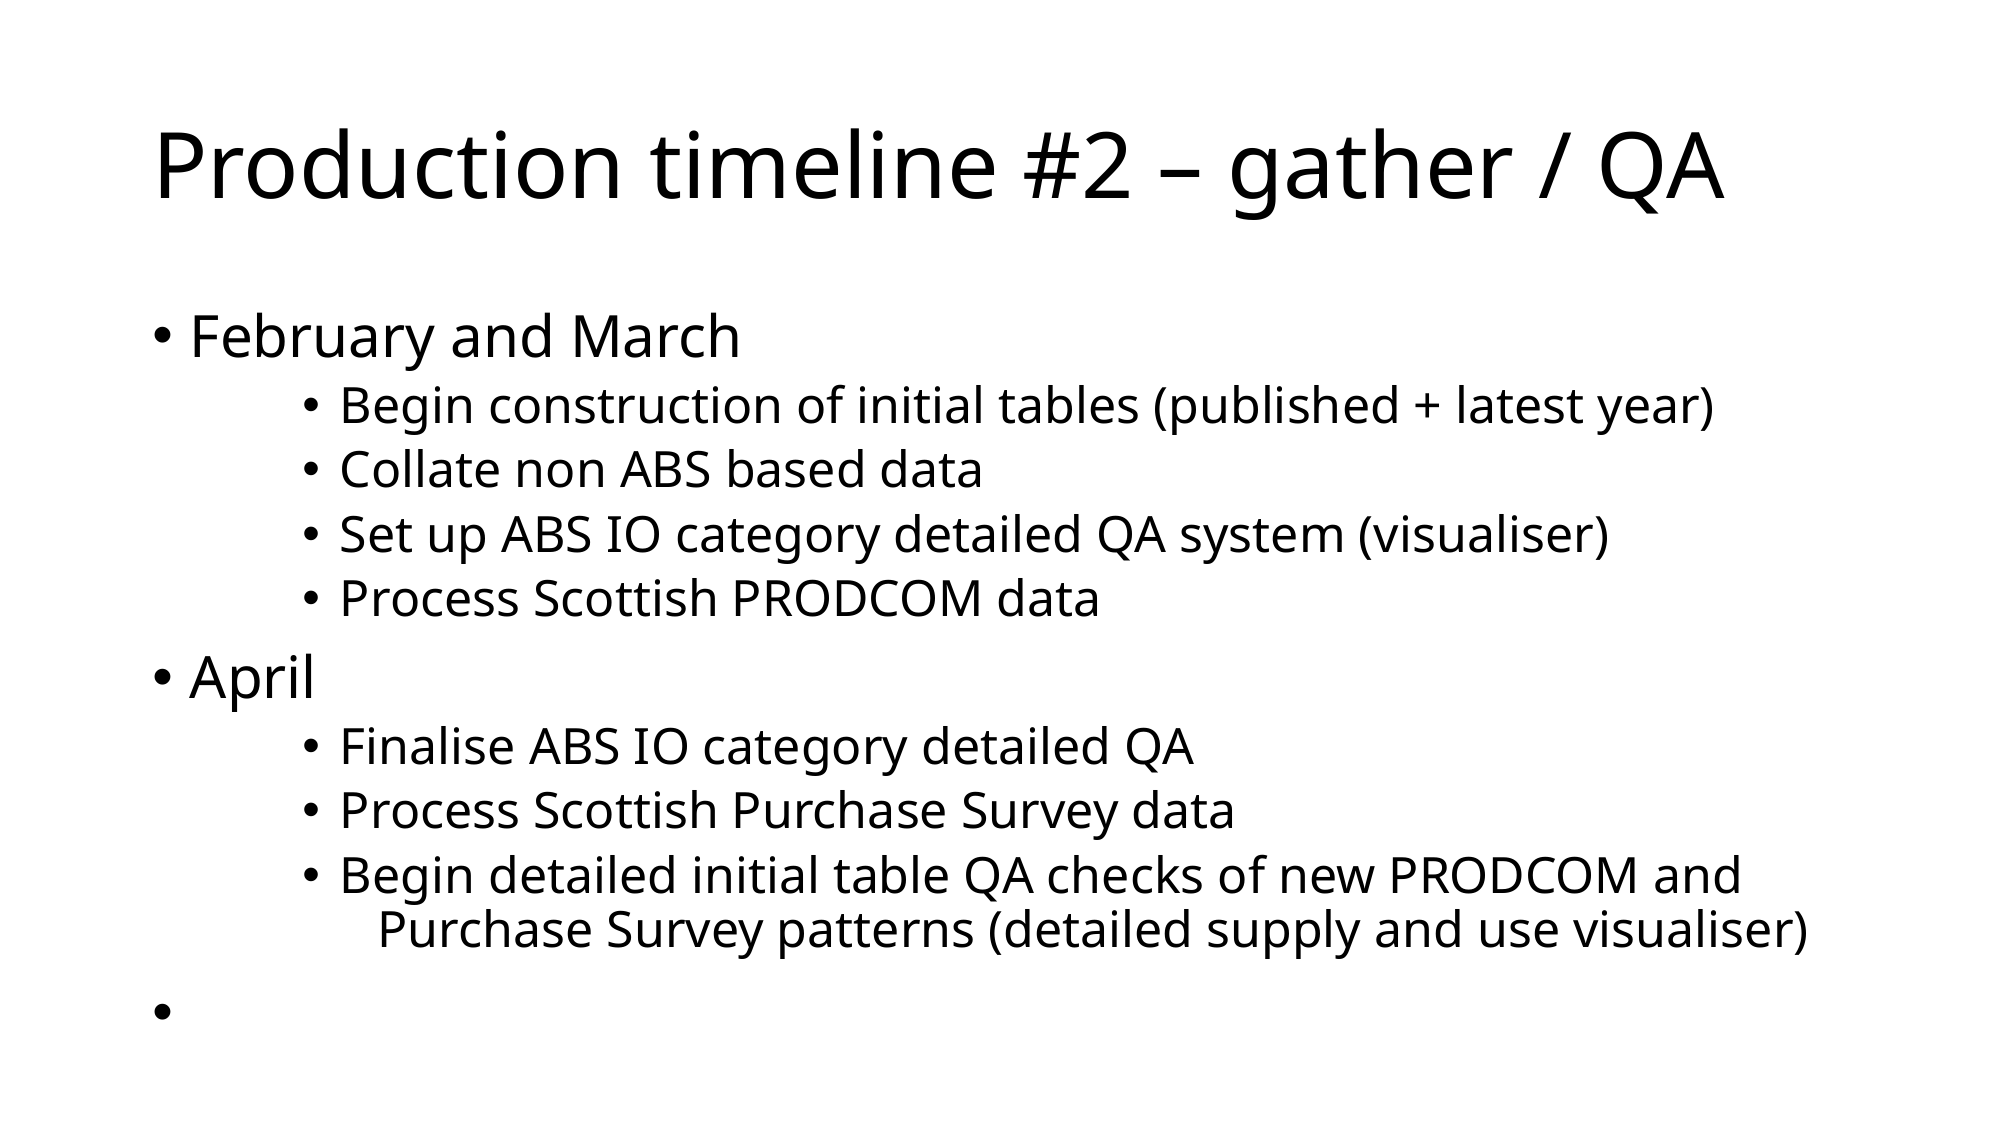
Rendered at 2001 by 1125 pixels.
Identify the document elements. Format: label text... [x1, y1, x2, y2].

title Production timeline #2 – gather / QA [137, 59, 1863, 278]
list February and March Begin construction of initial tables (published + latest year) Collate non ABS based data Set up ABS IO category detailed QA system (visualiser) Process Scottish PRODCOM data April Finalise ABS IO category detailed QA Process Scottish Purchase Survey data Begin detailed initial table QA checks of new PRODCOM and Purchase Survey patterns (detailed supply and use visualiser) [137, 299, 1863, 1014]
